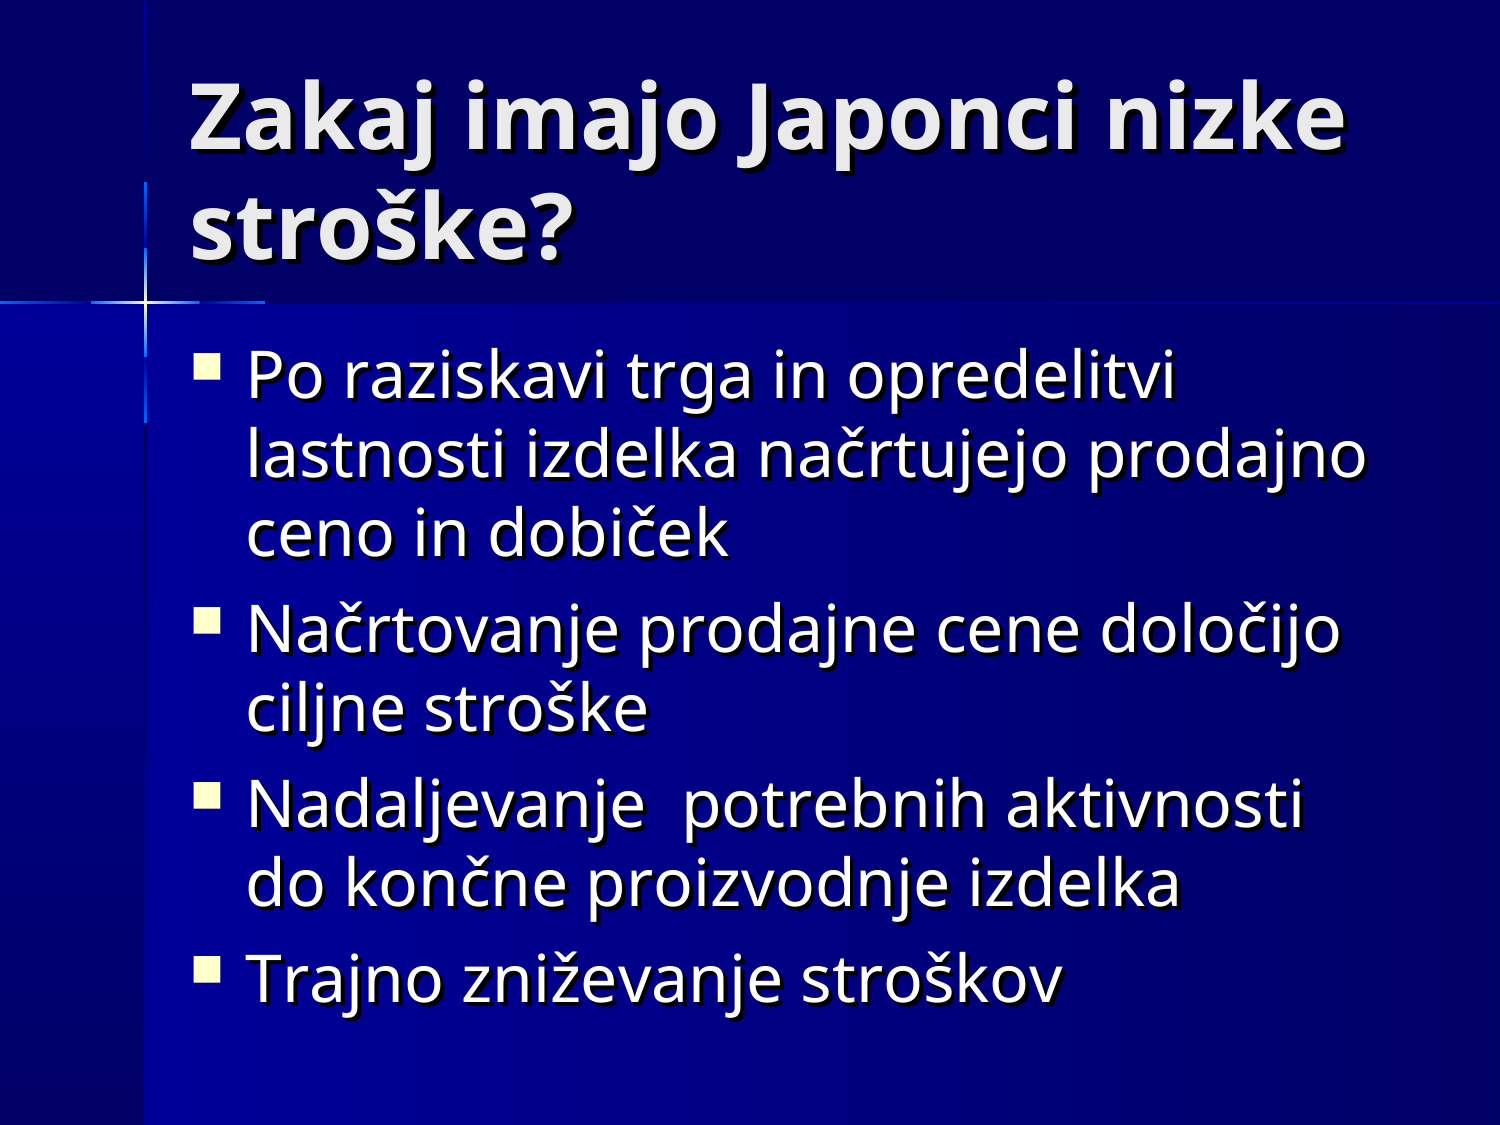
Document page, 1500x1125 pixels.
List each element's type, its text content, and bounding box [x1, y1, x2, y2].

title Zakaj imajo Japonci nizke stroške? [174, 49, 1413, 285]
list Po raziskavi trga in opredelitvi lastnosti izdelka načrtujejo prodajno ceno in dobiček Načrtovanje prodajne cene določijo ciljne stroške Nadaljevanje potrebnih aktivnosti do končne proizvodnje izdelka Trajno zniževanje stroškov [174, 324, 1413, 1001]
